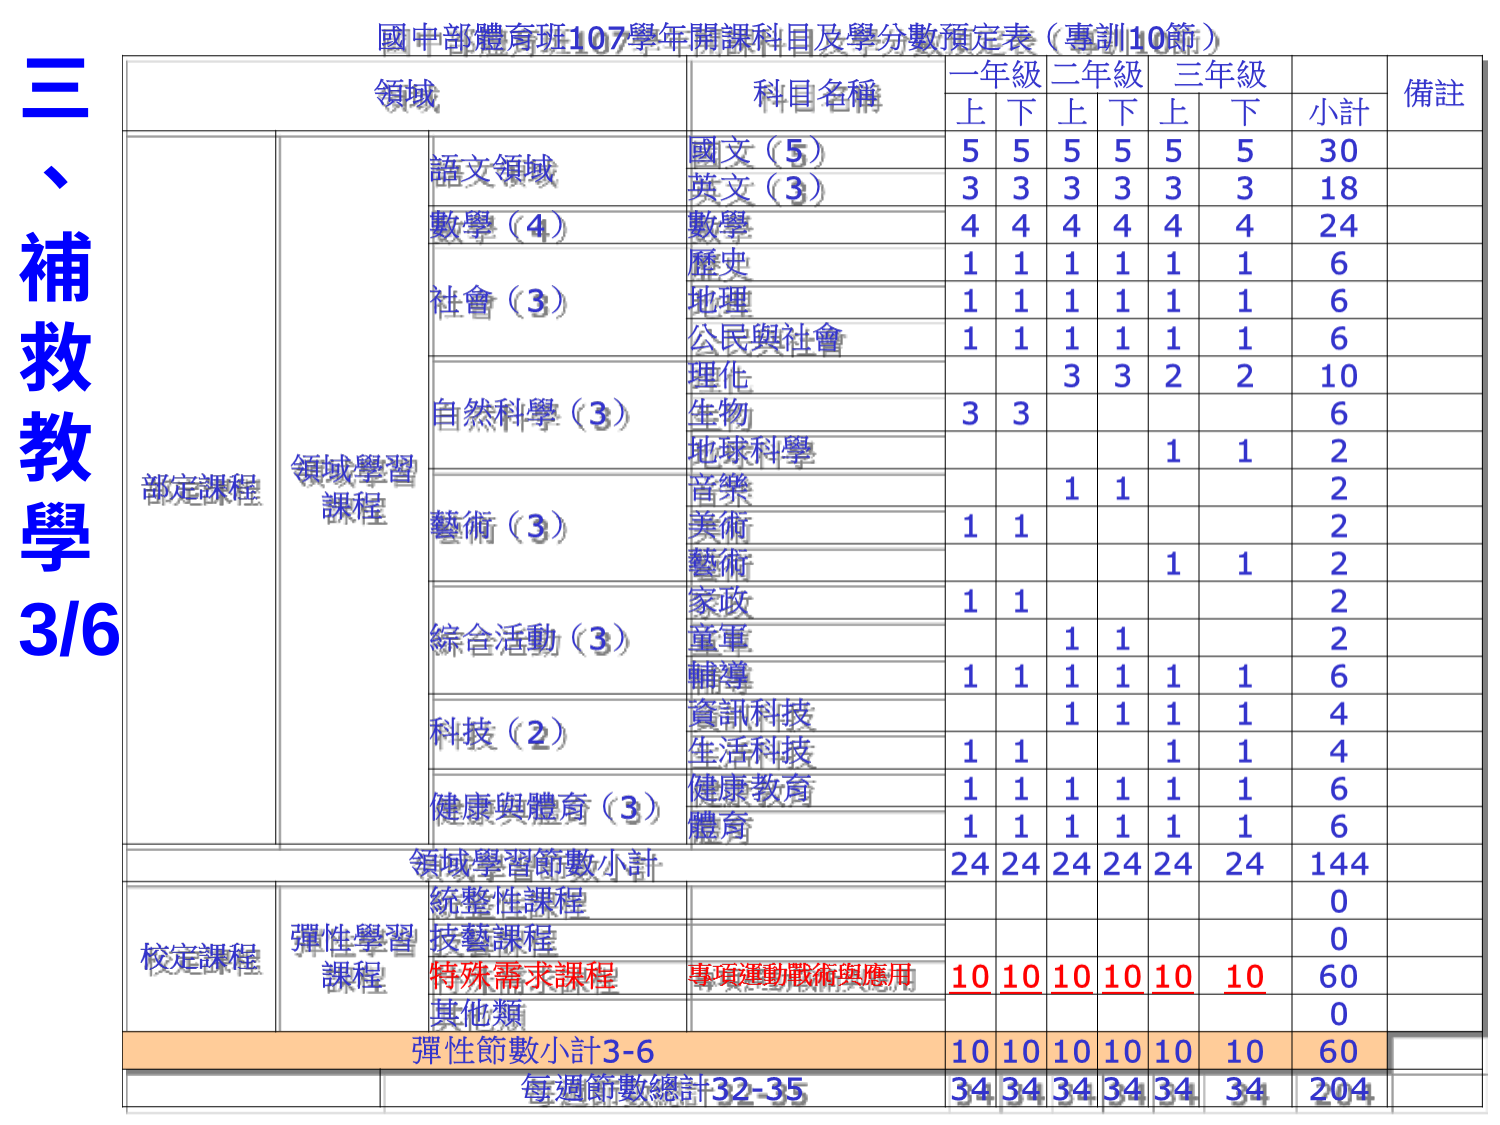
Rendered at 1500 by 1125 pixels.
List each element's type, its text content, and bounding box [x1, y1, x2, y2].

picture [122, 9, 1483, 1125]
text_box 三 、 補 救 教 學 3/6 [3, 33, 148, 1035]
